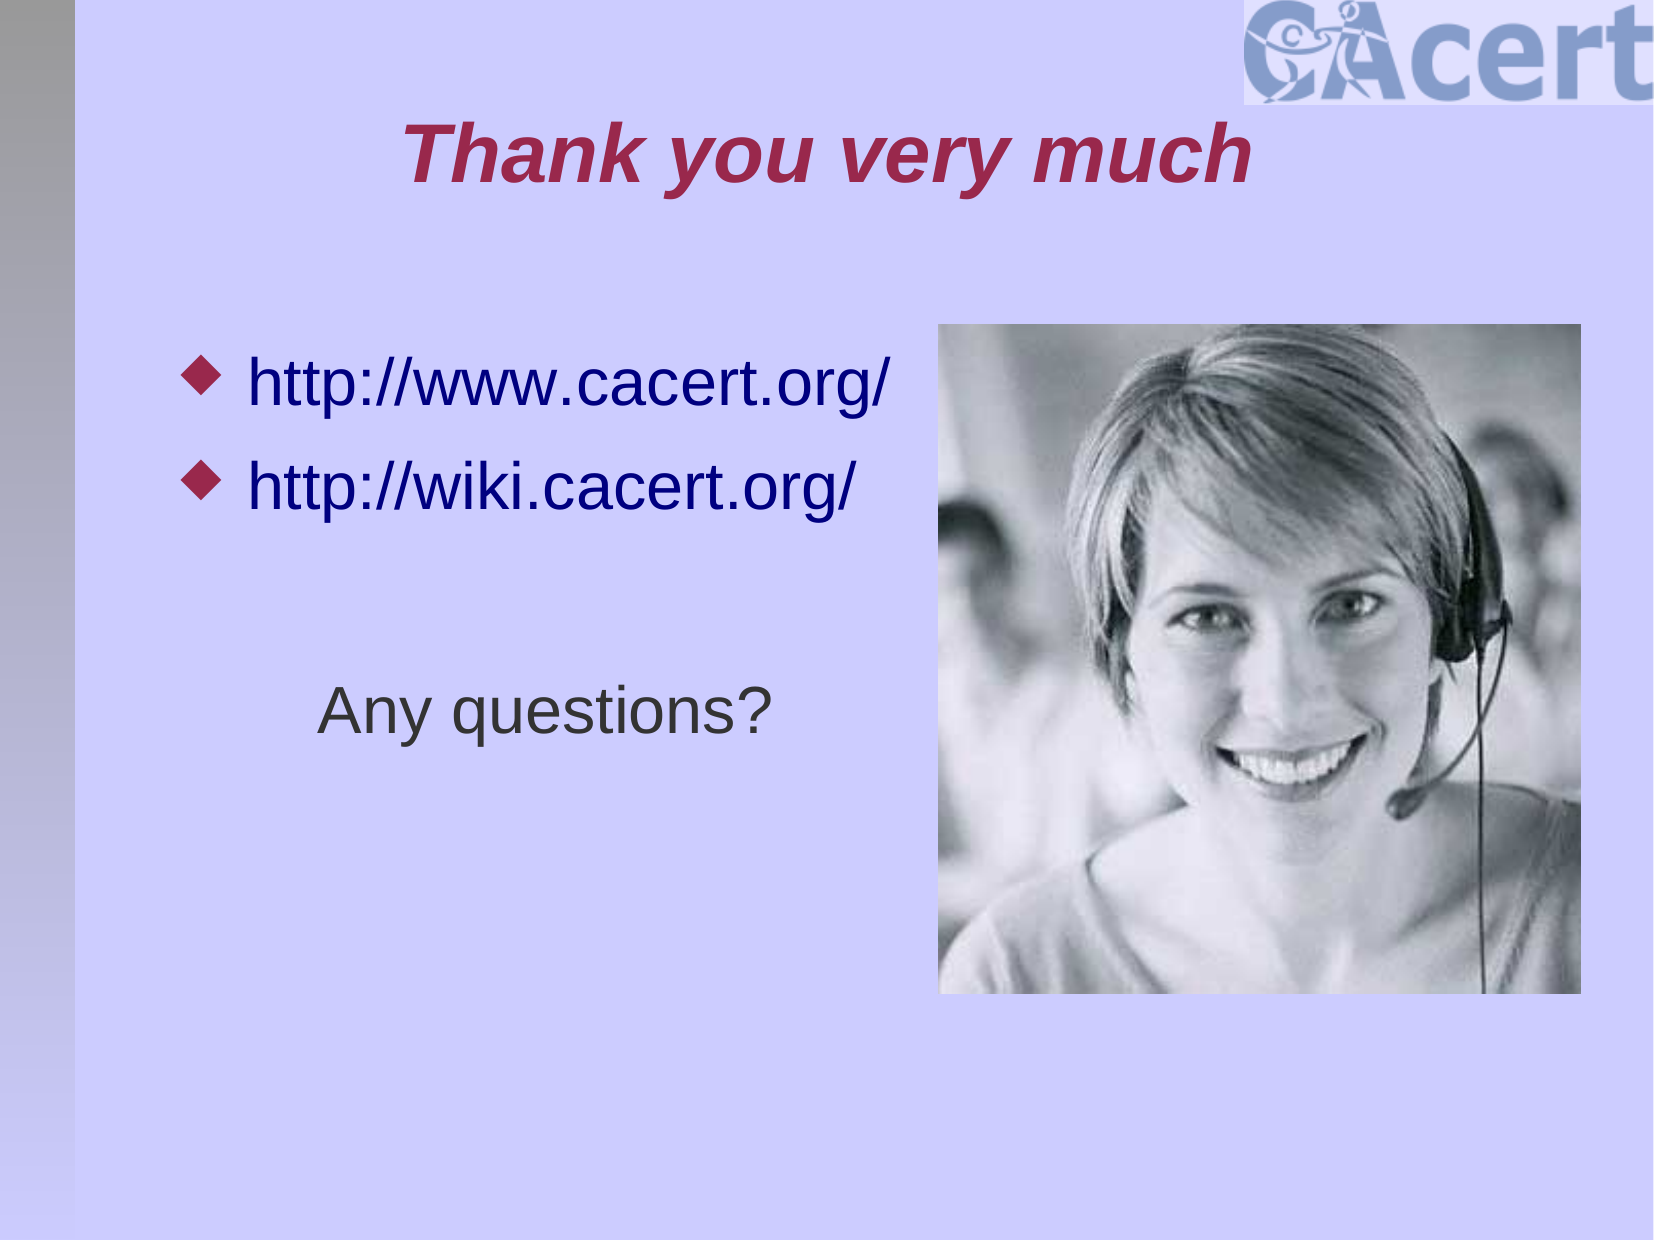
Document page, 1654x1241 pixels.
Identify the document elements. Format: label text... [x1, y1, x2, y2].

list http://www.cacert.org/ http://wiki.cacert.org/ Any questions? [152, 344, 1534, 1127]
picture [938, 324, 1581, 994]
title Thank you very much [121, 49, 1534, 257]
